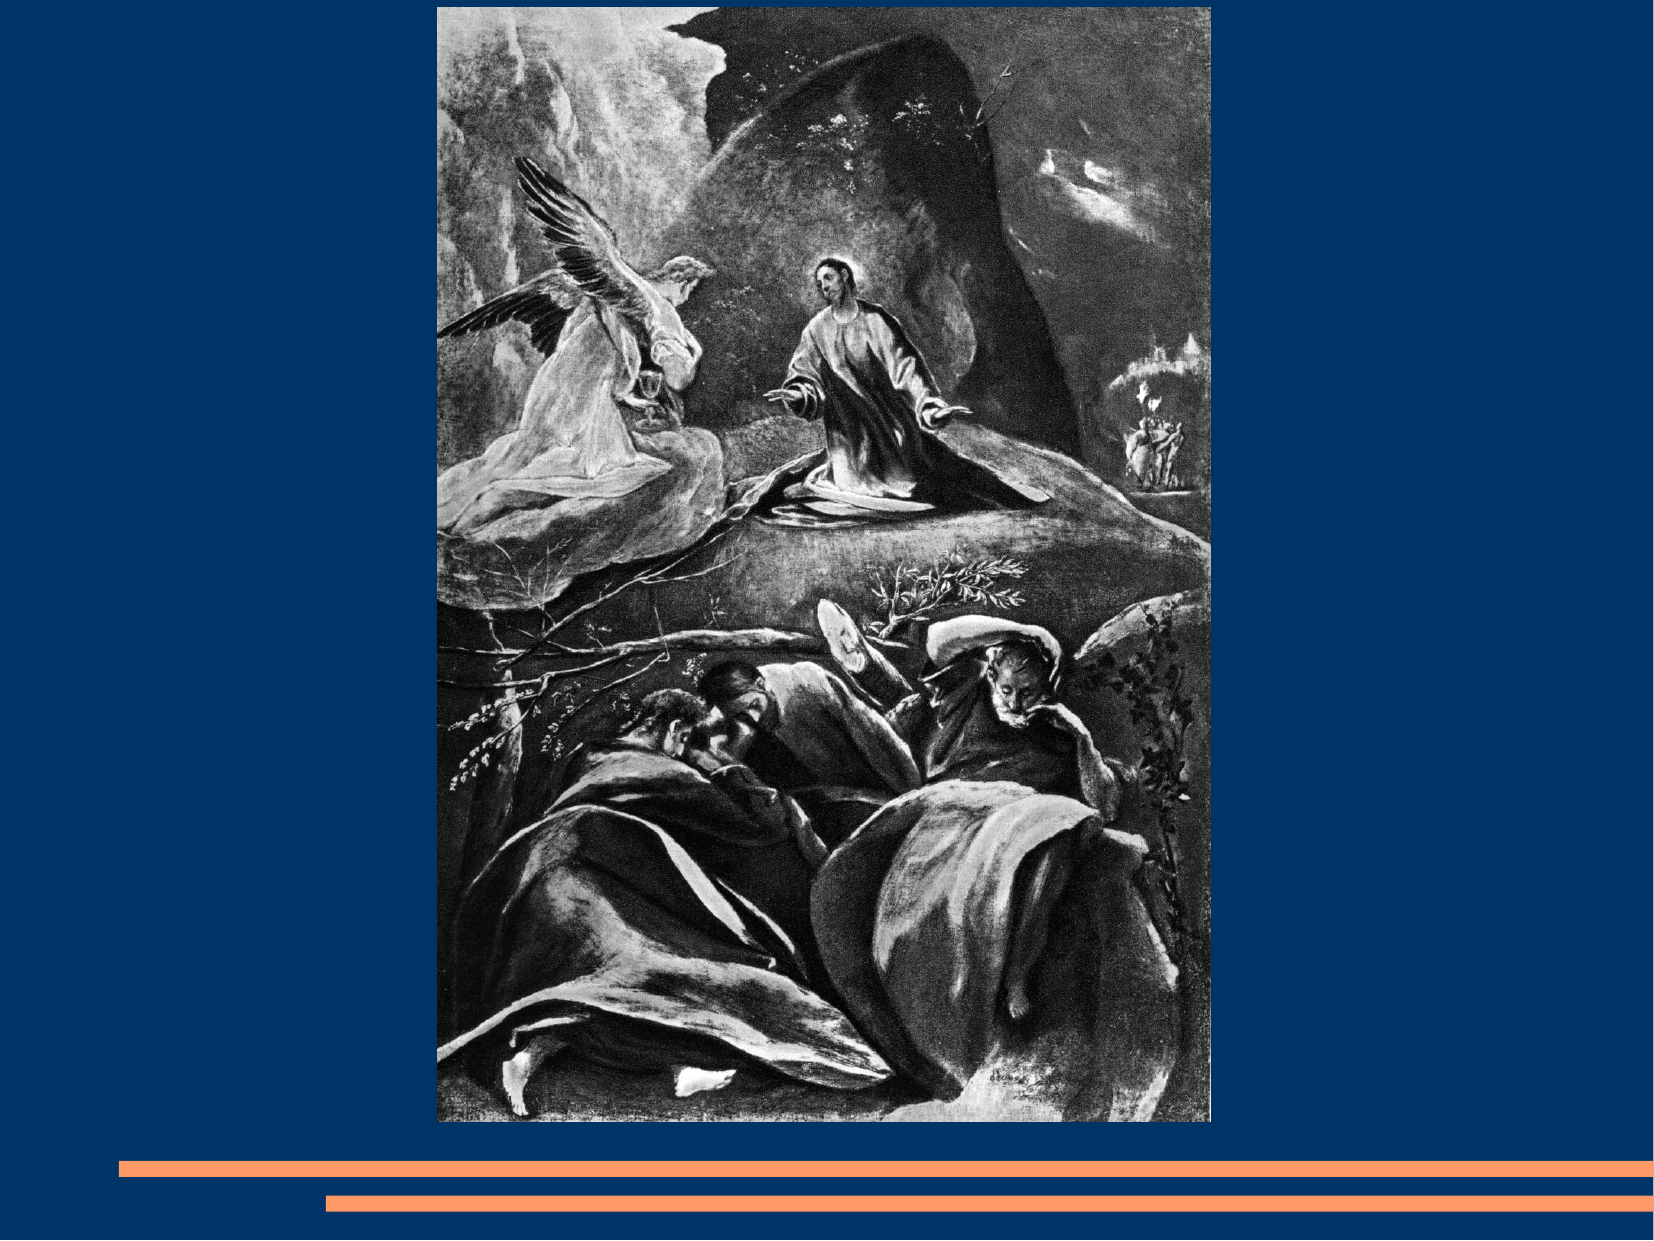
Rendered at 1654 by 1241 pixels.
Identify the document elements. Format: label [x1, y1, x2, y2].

picture [437, 7, 1211, 1123]
